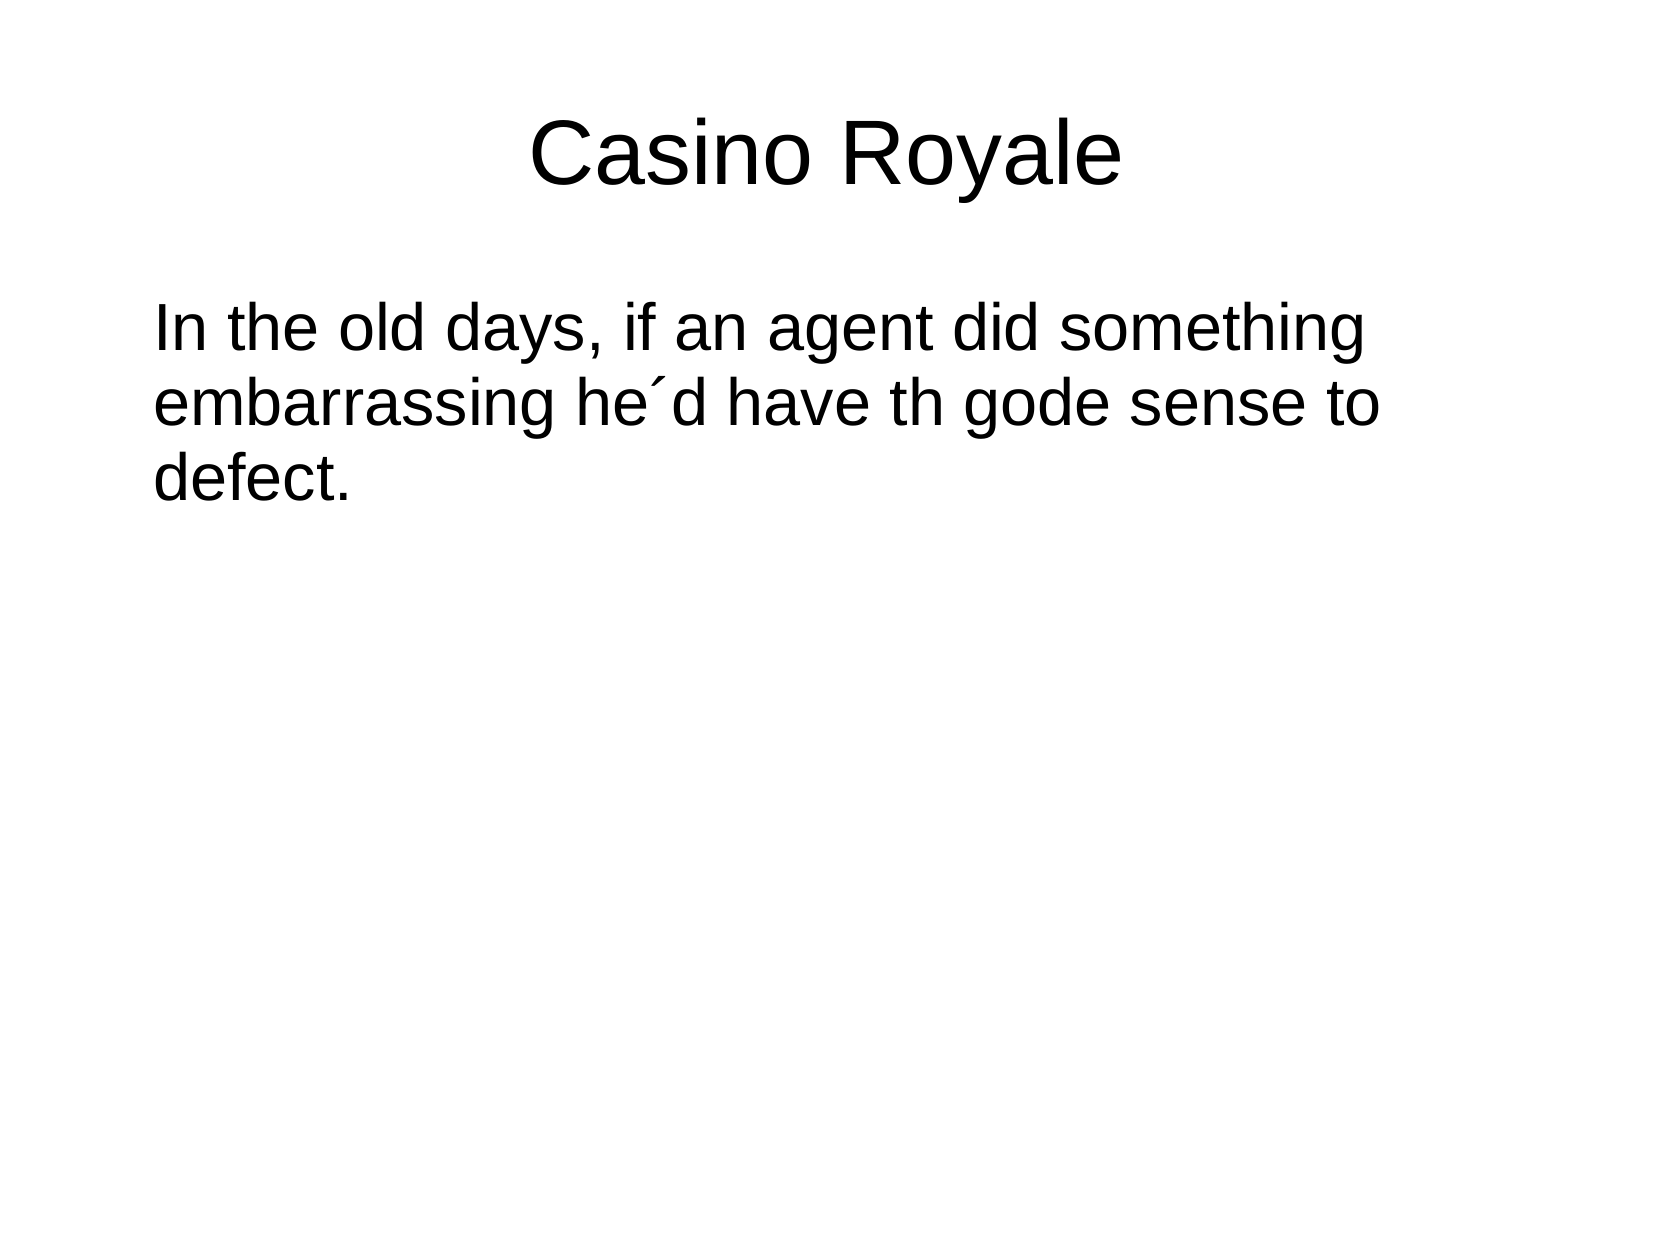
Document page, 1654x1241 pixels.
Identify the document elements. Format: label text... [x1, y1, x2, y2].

title Casino Royale [82, 49, 1571, 257]
list In the old days, if an agent did something embarrassing he´d have th gode sense to defect. [82, 290, 1571, 1010]
